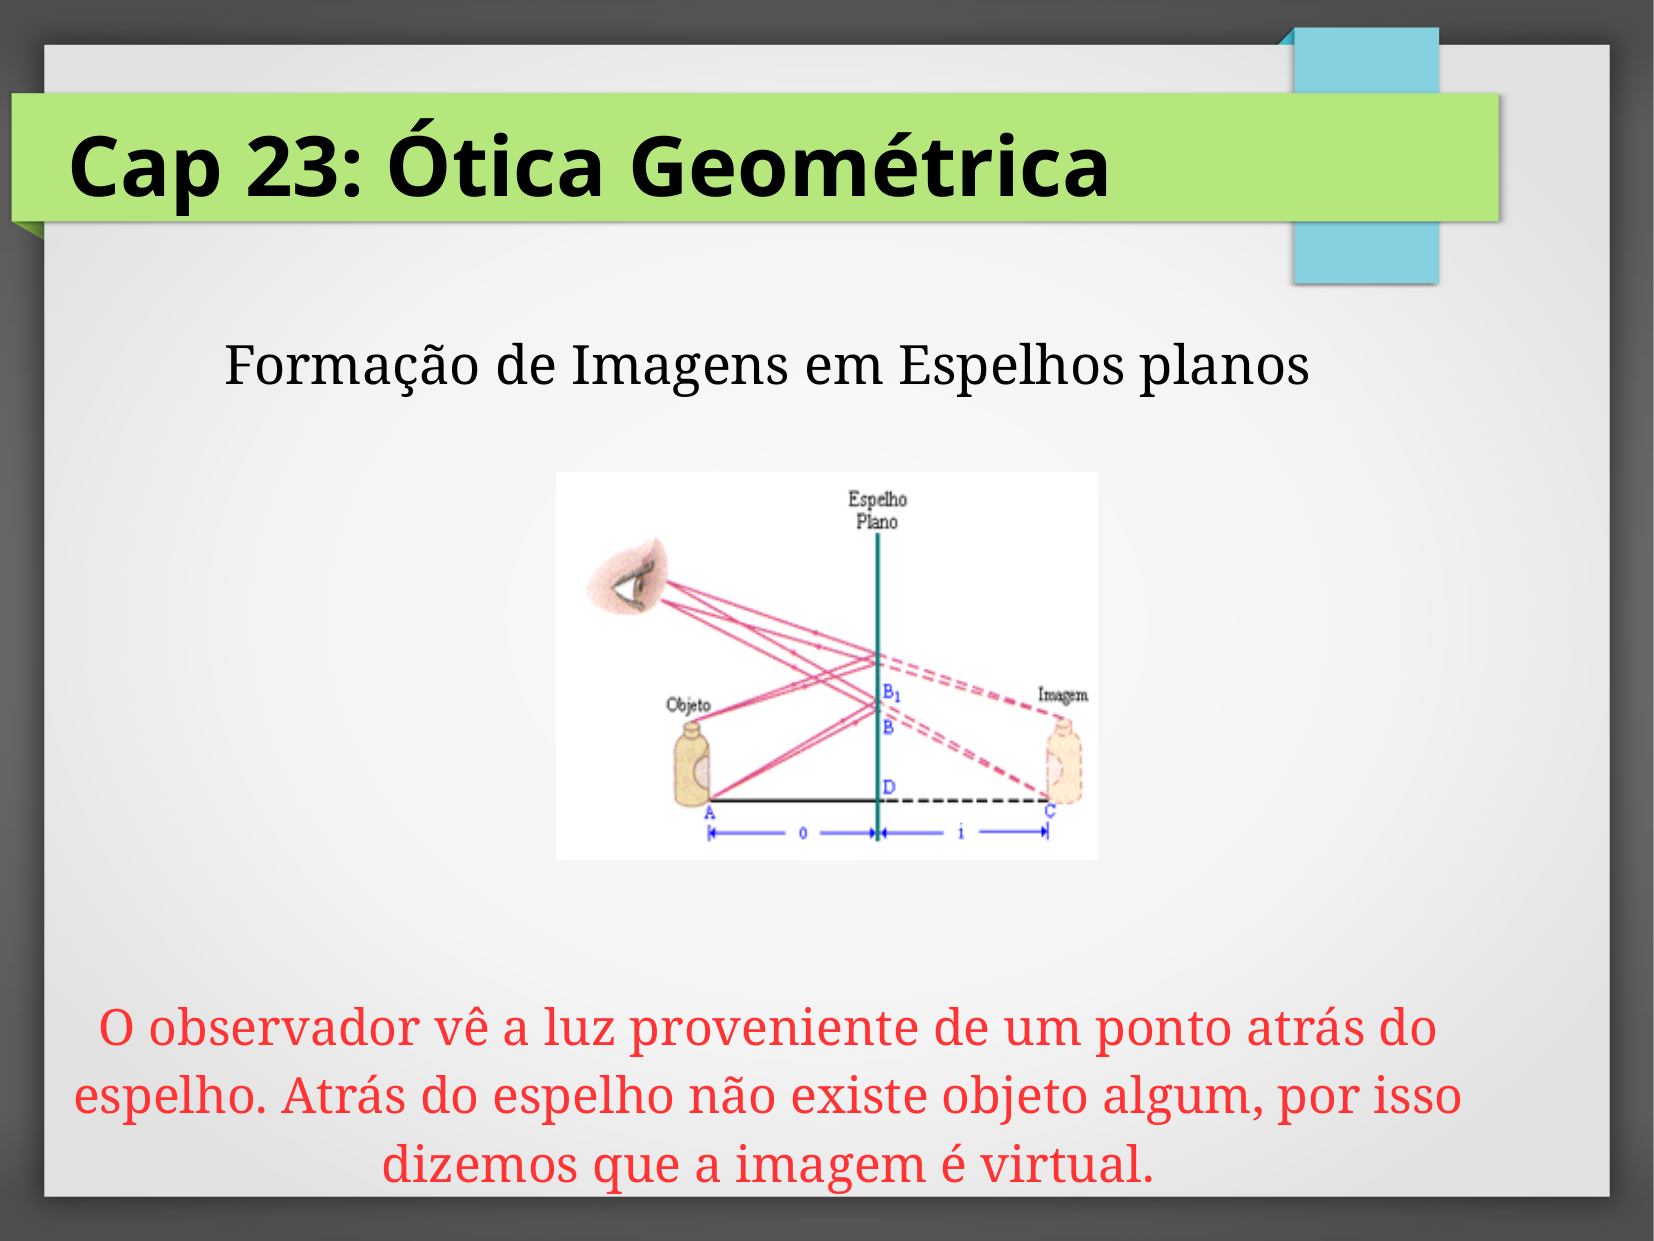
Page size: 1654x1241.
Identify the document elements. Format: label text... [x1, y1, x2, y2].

picture [0, 0, 1654, 1241]
text_box Formação de Imagens em Espelhos planos O observador vê a luz proveniente de um ponto atrás do espelho. Atrás do espelho não existe objeto algum, por isso dizemos que a imagem é virtual. → Imagem Virtual: Imagem formada por prolongamentos!! [53, 318, 1607, 1203]
text_box Cap 23: Ótica Geométrica [53, 100, 1607, 318]
